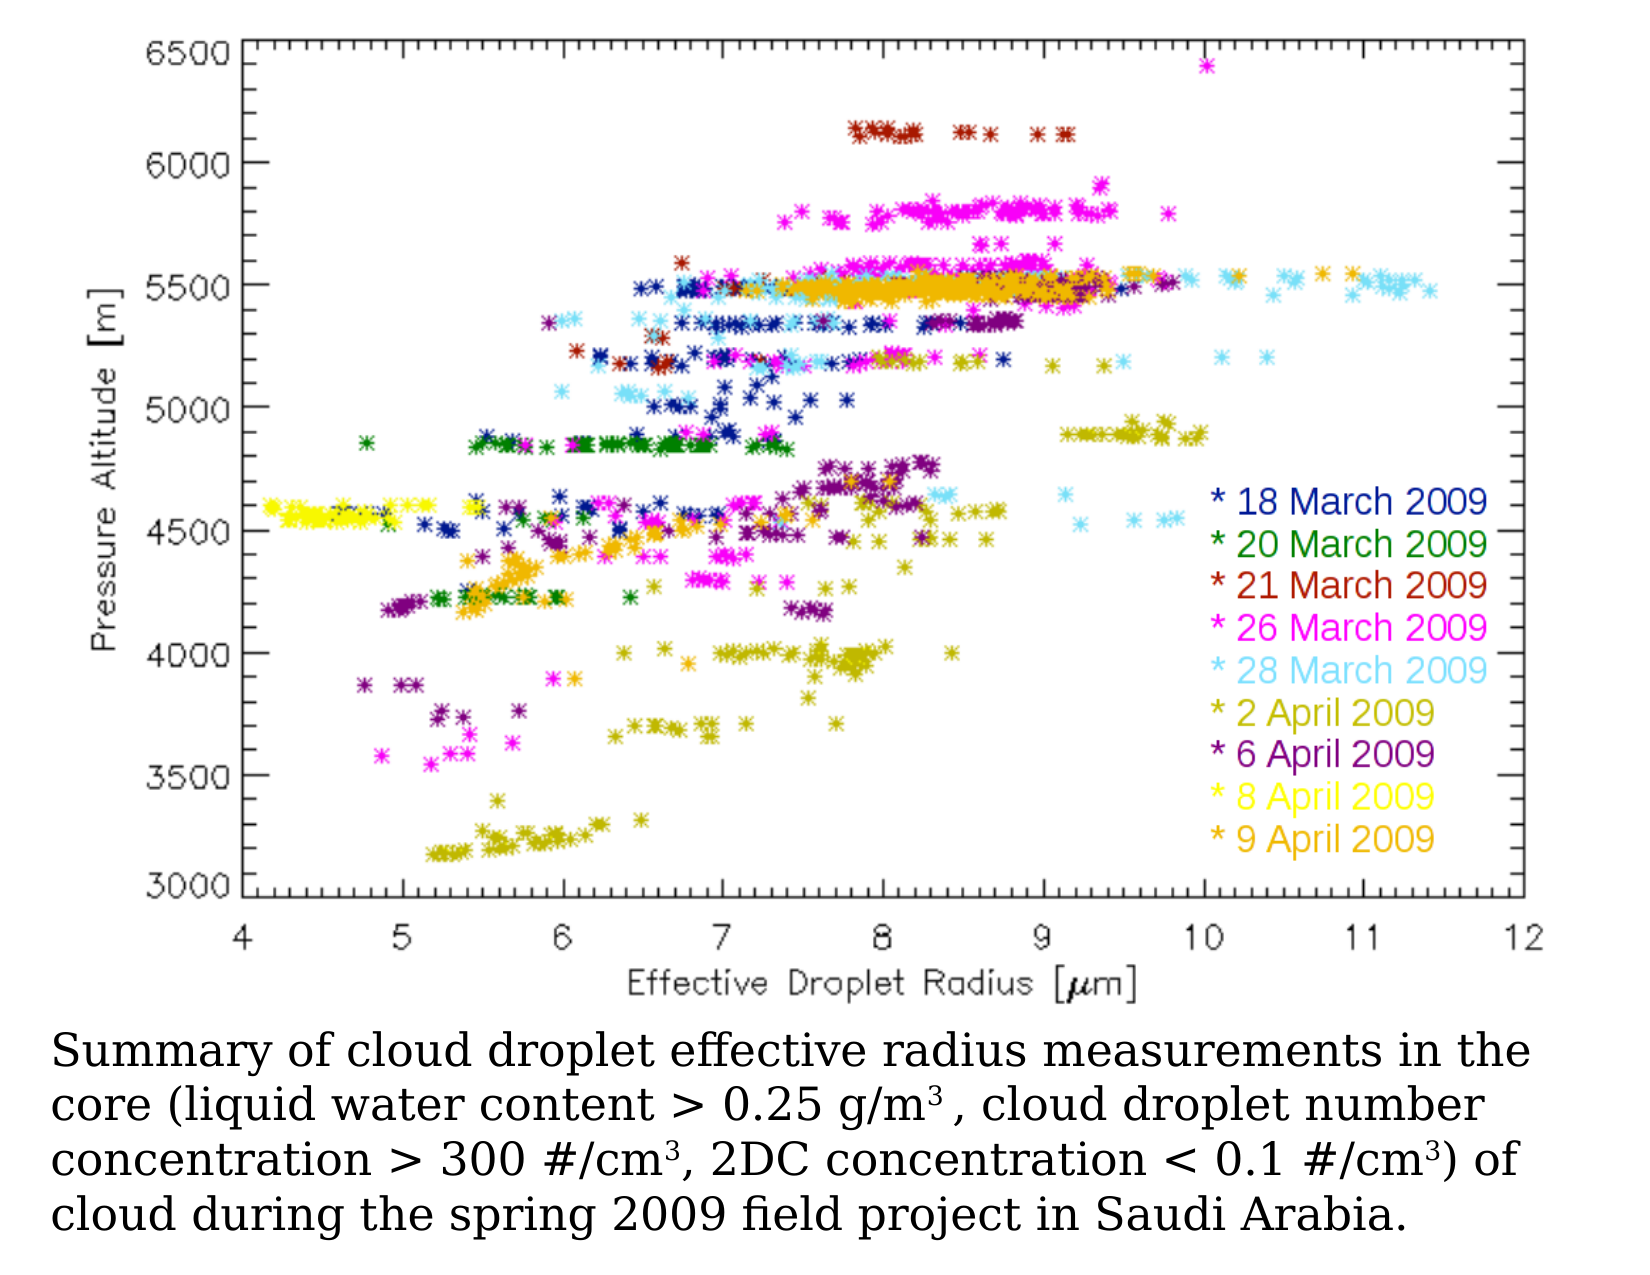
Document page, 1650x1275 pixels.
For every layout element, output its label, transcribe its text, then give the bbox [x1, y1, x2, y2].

text_box Summary of cloud droplet effective radius measurements in the core (liquid water content > 0.25 g/m3 , cloud droplet number concentration > 300 #/cm3, 2DC concentration < 0.1 #/cm3) of cloud during the spring 2009 field project in Saudi Arabia. [35, 1012, 1629, 1248]
picture [62, 0, 1563, 1012]
